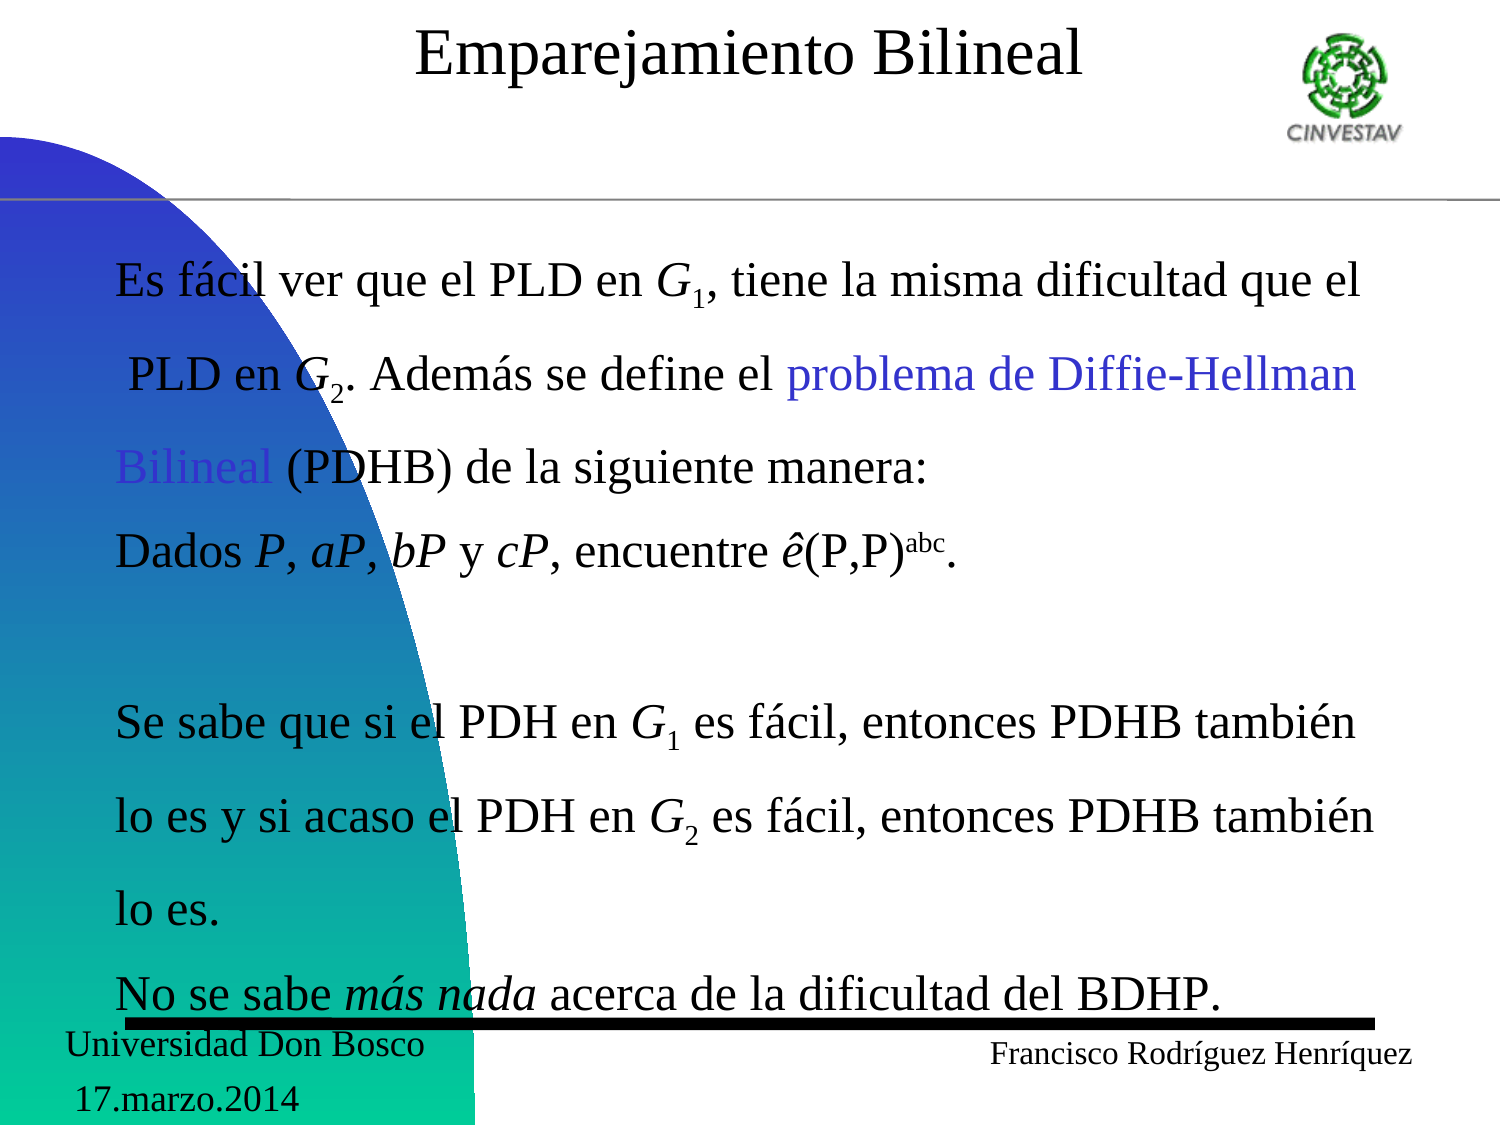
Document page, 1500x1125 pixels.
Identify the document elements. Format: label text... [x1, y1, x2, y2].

text_box Emparejamiento Bilineal [75, 0, 1426, 188]
text_box Es fácil ver que el PLD en G1, tiene la misma dificultad que el PLD en G2. Además se define el problema de Diffie-Hellman Bilineal (PDHB) de la siguiente manera: Dados P, aP, bP y cP, encuentre ê(P,P)abc. Se sabe que si el PDH en G1 es fácil, entonces PDHB también lo es y si acaso el PDH en G2 es fácil, entonces PDHB también lo es. No se sabe más nada acerca de la dificultad del BDHP. [99, 224, 1413, 1026]
